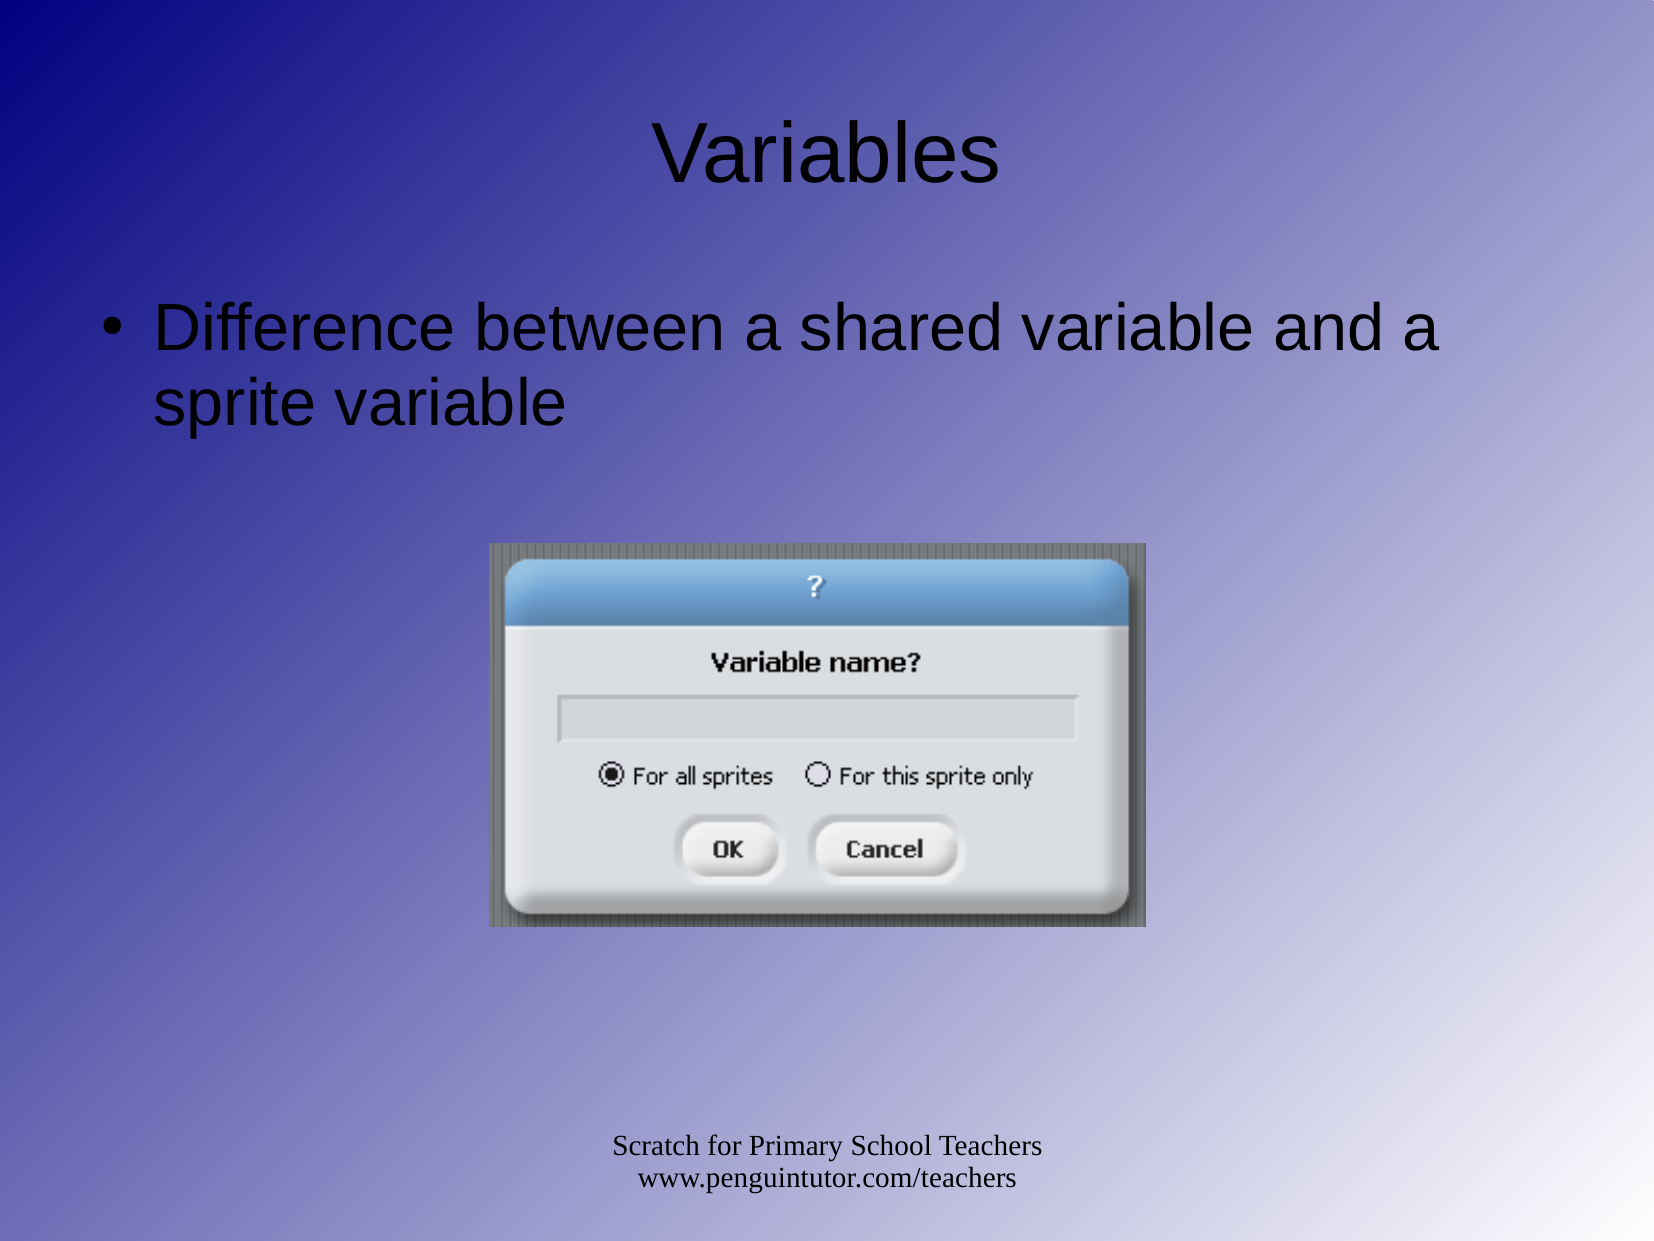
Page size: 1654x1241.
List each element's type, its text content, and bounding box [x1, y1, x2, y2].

picture [489, 543, 1146, 927]
list Difference between a shared variable and a sprite variable [82, 290, 1571, 1010]
title Variables [82, 49, 1571, 257]
